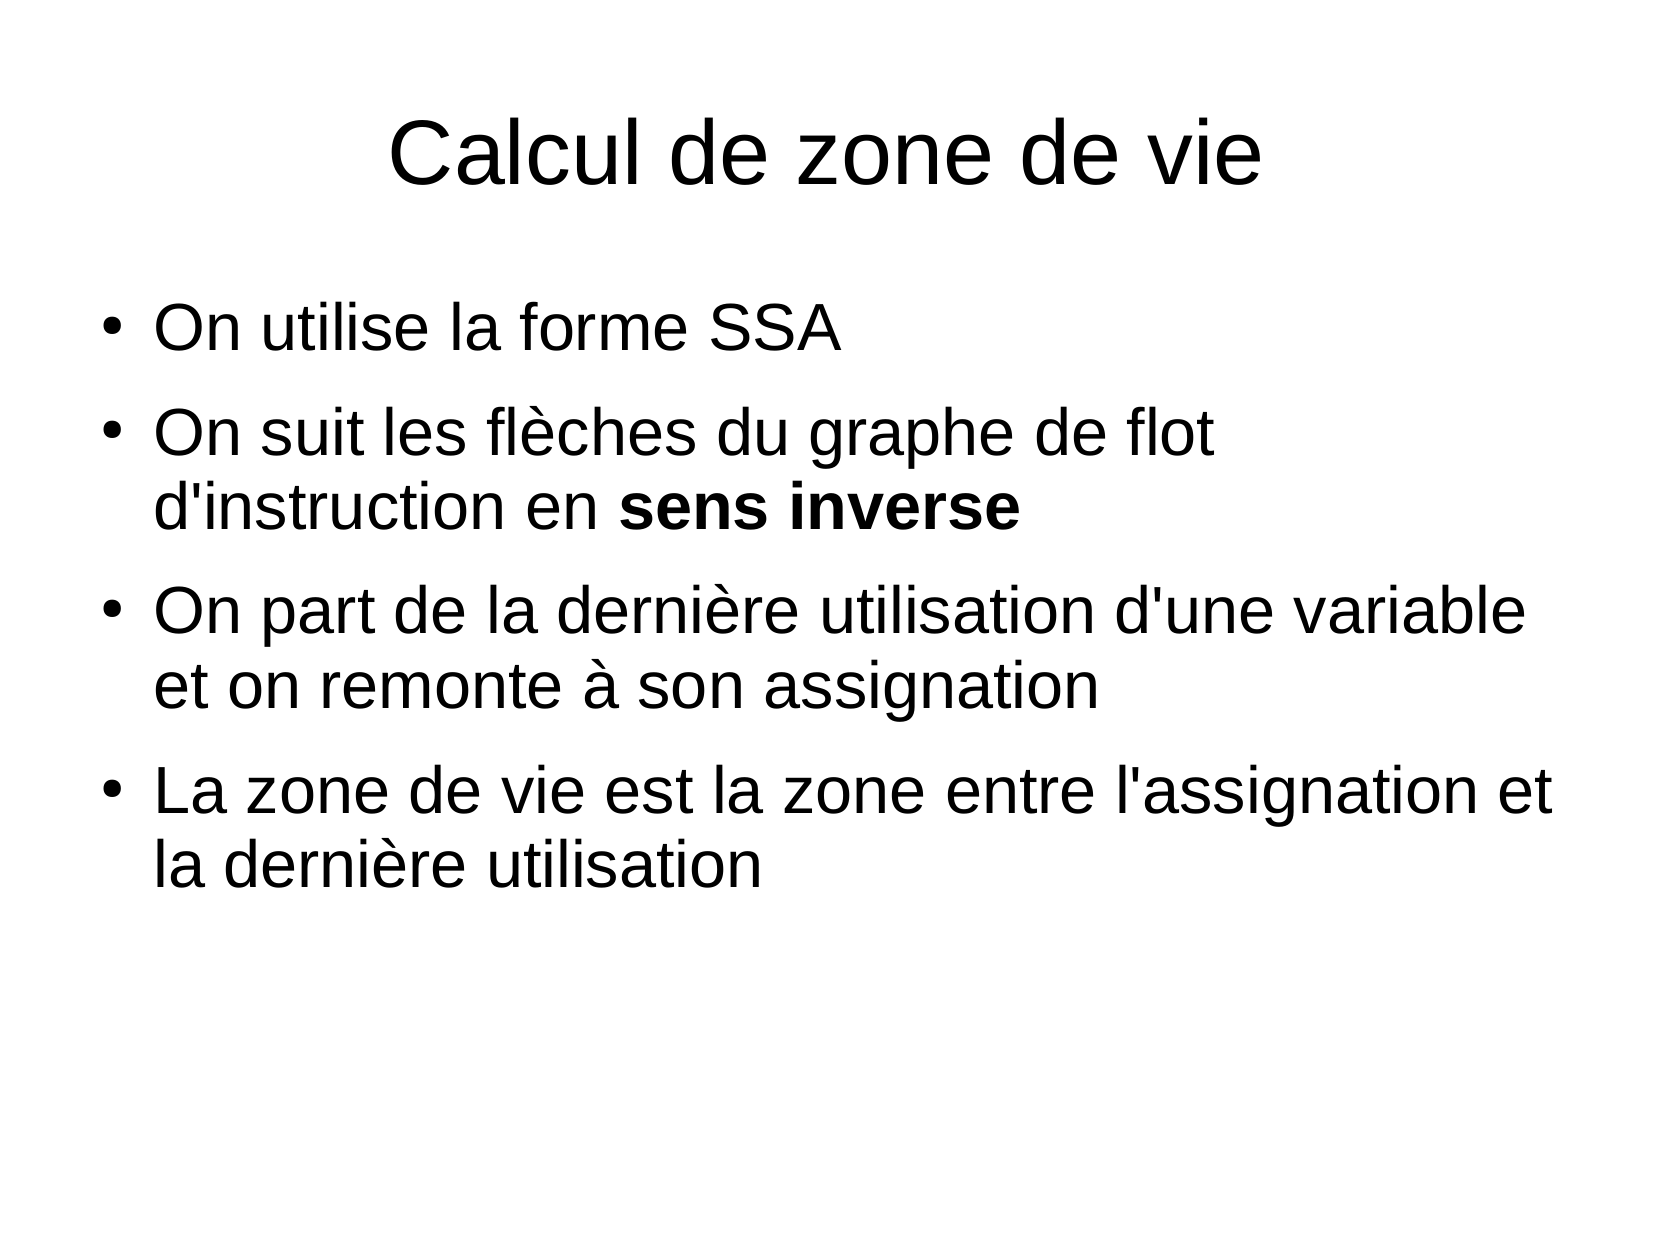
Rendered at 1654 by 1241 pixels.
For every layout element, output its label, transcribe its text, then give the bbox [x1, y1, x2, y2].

title Calcul de zone de vie [82, 56, 1571, 250]
list On utilise la forme SSA On suit les flèches du graphe de flot d'instruction en sens inverse On part de la dernière utilisation d'une variable et on remonte à son assignation La zone de vie est la zone entre l'assignation et la dernière utilisation [82, 290, 1571, 1094]
